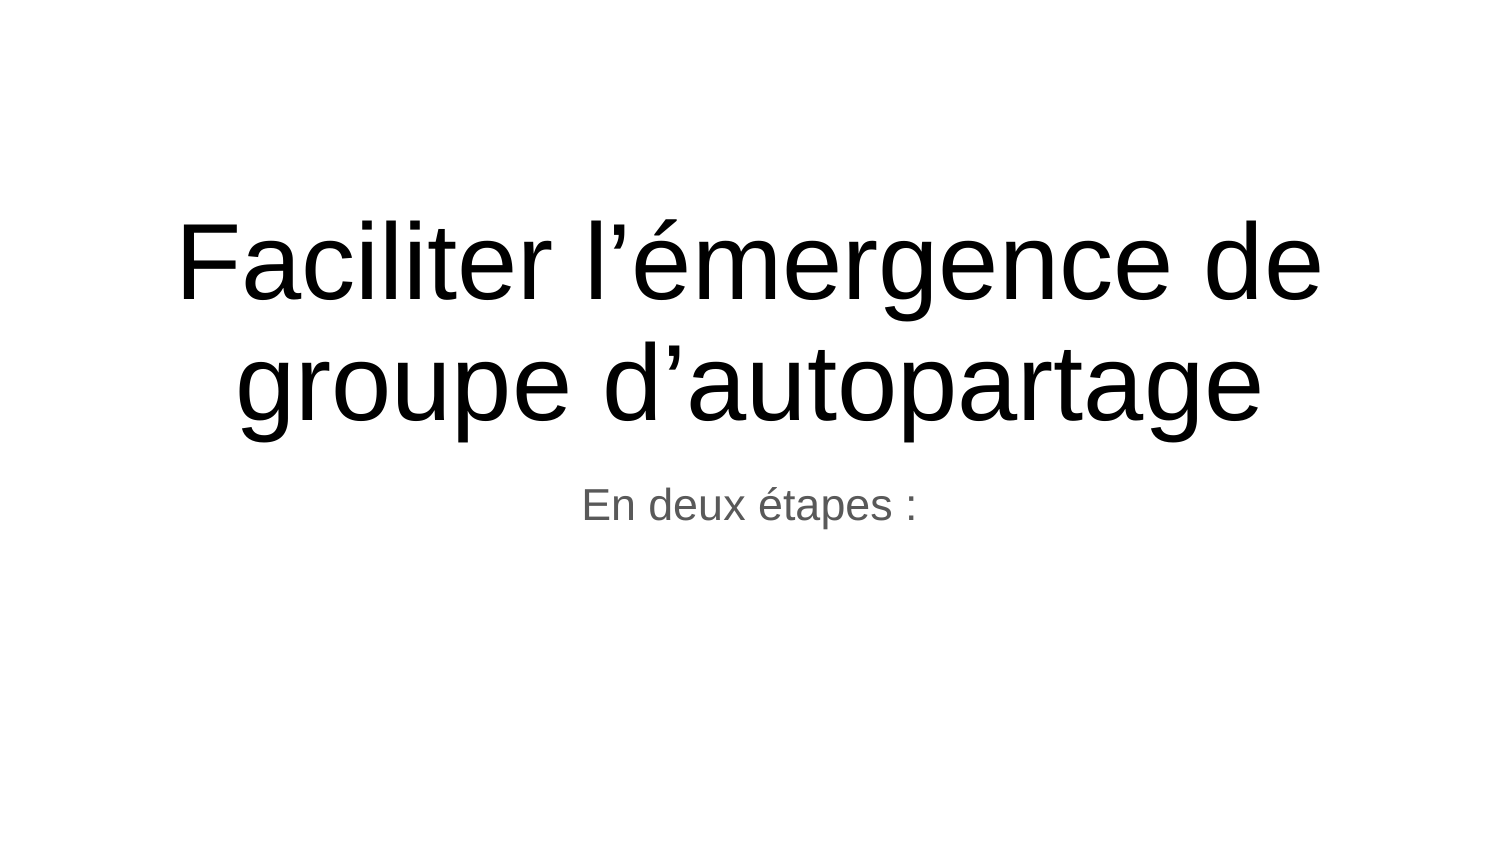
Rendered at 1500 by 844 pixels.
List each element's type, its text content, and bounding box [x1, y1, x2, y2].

subtitle En deux étapes : [51, 464, 1449, 595]
title Faciliter l’émergence de groupe d’autopartage [51, 122, 1449, 459]
